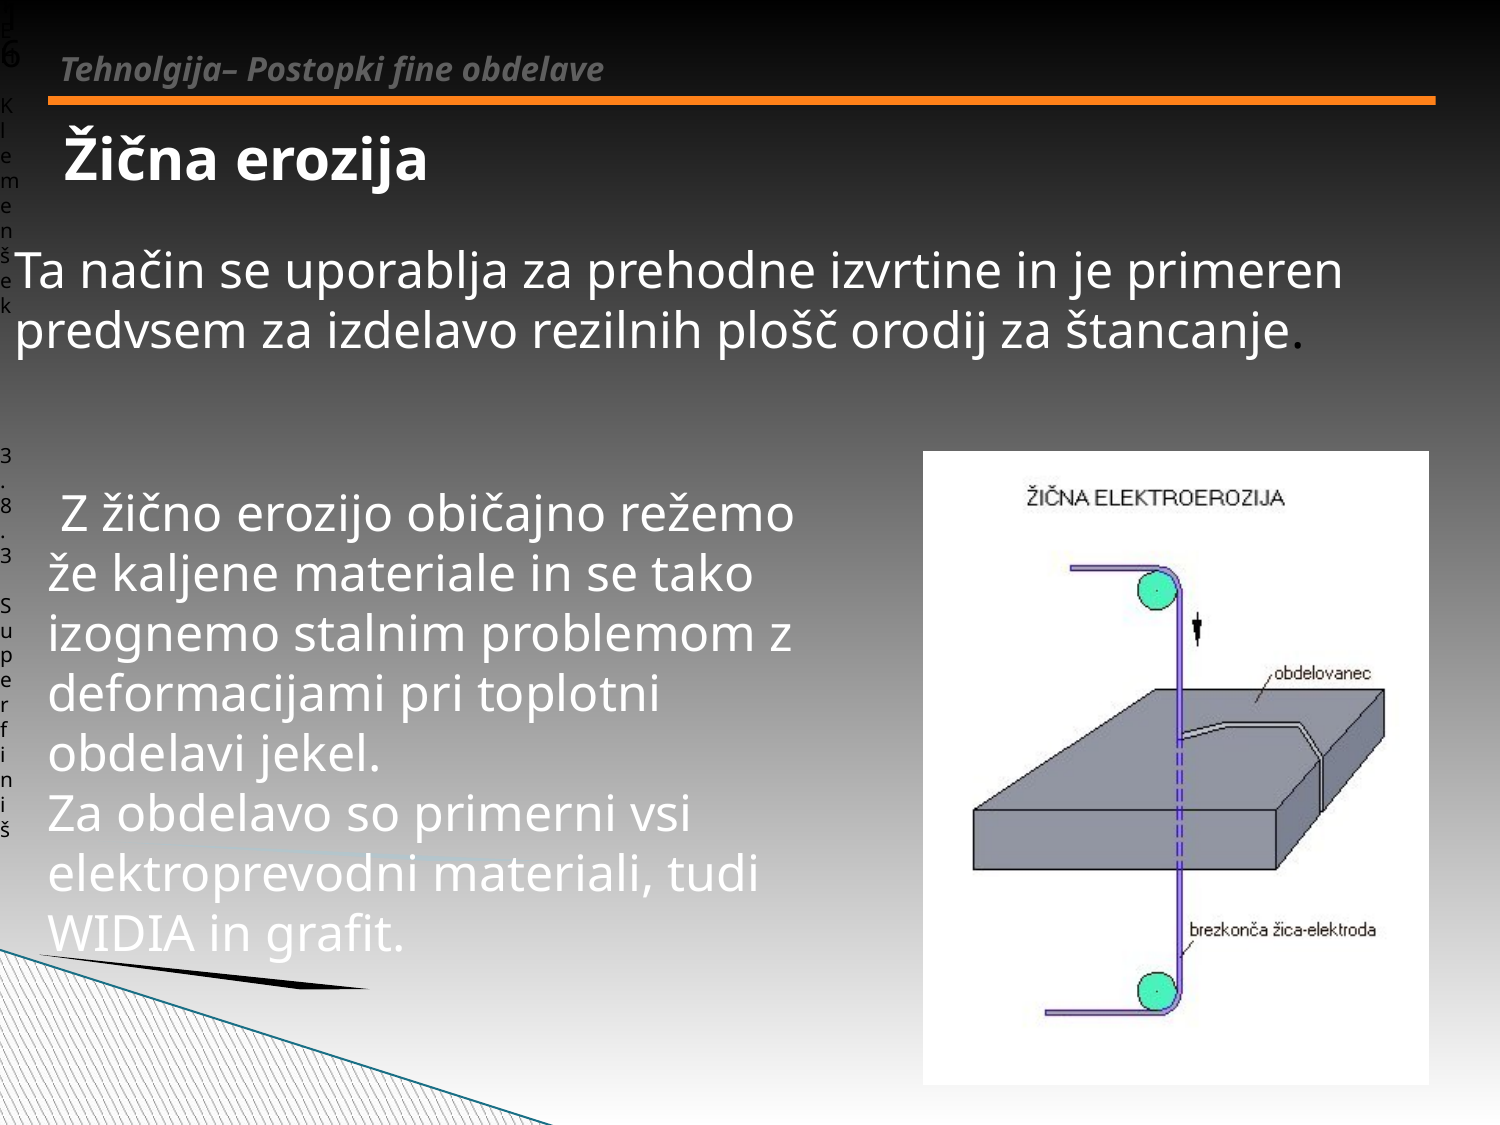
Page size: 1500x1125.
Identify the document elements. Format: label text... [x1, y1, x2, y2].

picture [0, 952, 543, 1125]
text_box Z žično erozijo običajno režemo že kaljene materiale in se tako izognemo stalnim problemom z deformacijami pri toplotni obdelavi jekel. Za obdelavo so primerni vsi elektroprevodni materiali, tudi WIDIA in grafit. [32, 473, 863, 969]
picture [923, 451, 1429, 1085]
text_box Žična erozija [50, 114, 730, 200]
text_box Ta način se uporablja za prehodne izvrtine in je primeren predvsem za izdelavo rezilnih plošč orodij za štancanje. [0, 231, 1443, 367]
